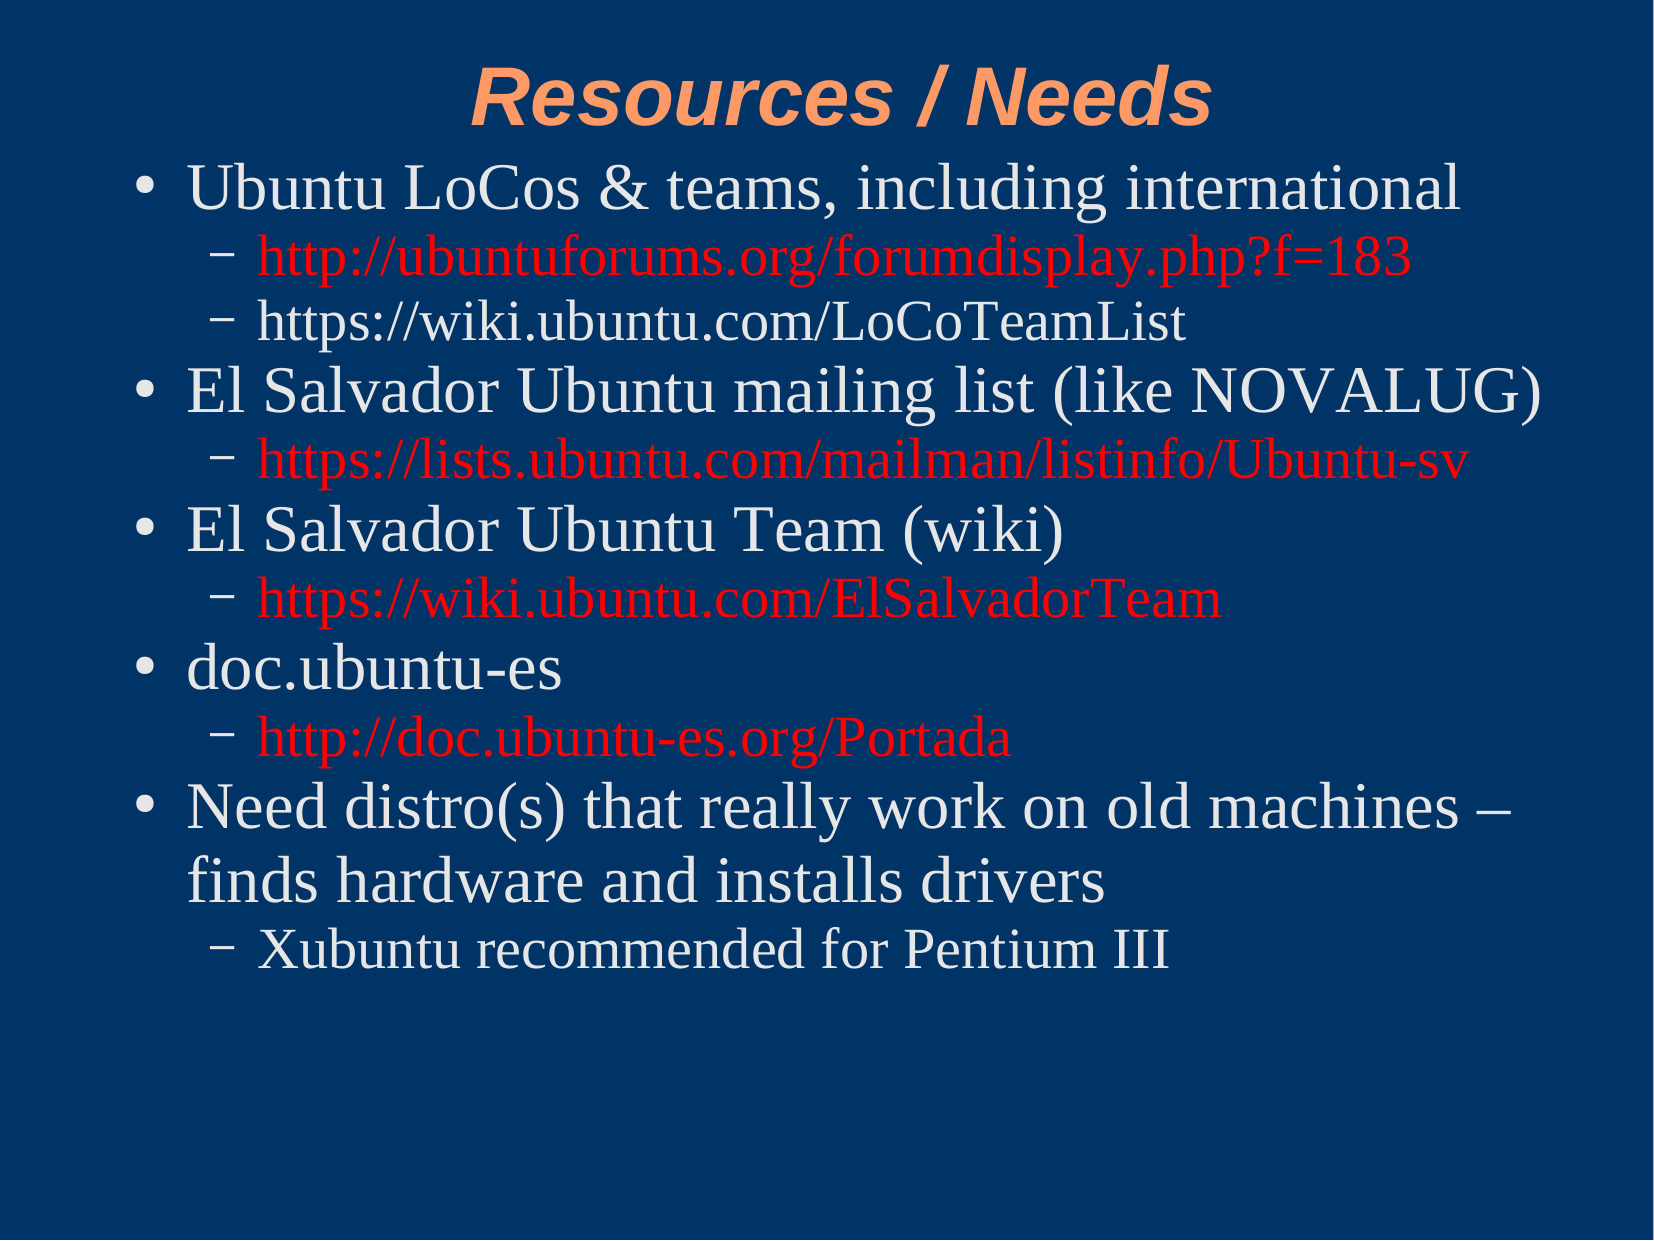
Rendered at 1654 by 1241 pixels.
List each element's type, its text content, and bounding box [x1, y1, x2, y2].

title Resources / Needs [137, 0, 1550, 149]
list Ubuntu LoCos & teams, including international http://ubuntuforums.org/forumdisplay.php?f=183 https://wiki.ubuntu.com/LoCoTeamList El Salvador Ubuntu mailing list (like NOVALUG) https://lists.ubuntu.com/mailman/listinfo/Ubuntu-sv El Salvador Ubuntu Team (wiki) https://wiki.ubuntu.com/ElSalvadorTeam doc.ubuntu-es http://doc.ubuntu-es.org/Portada Need distro(s) that really work on old machines – finds hardware and installs drivers Xubuntu recommended for Pentium III [115, 149, 1555, 1189]
